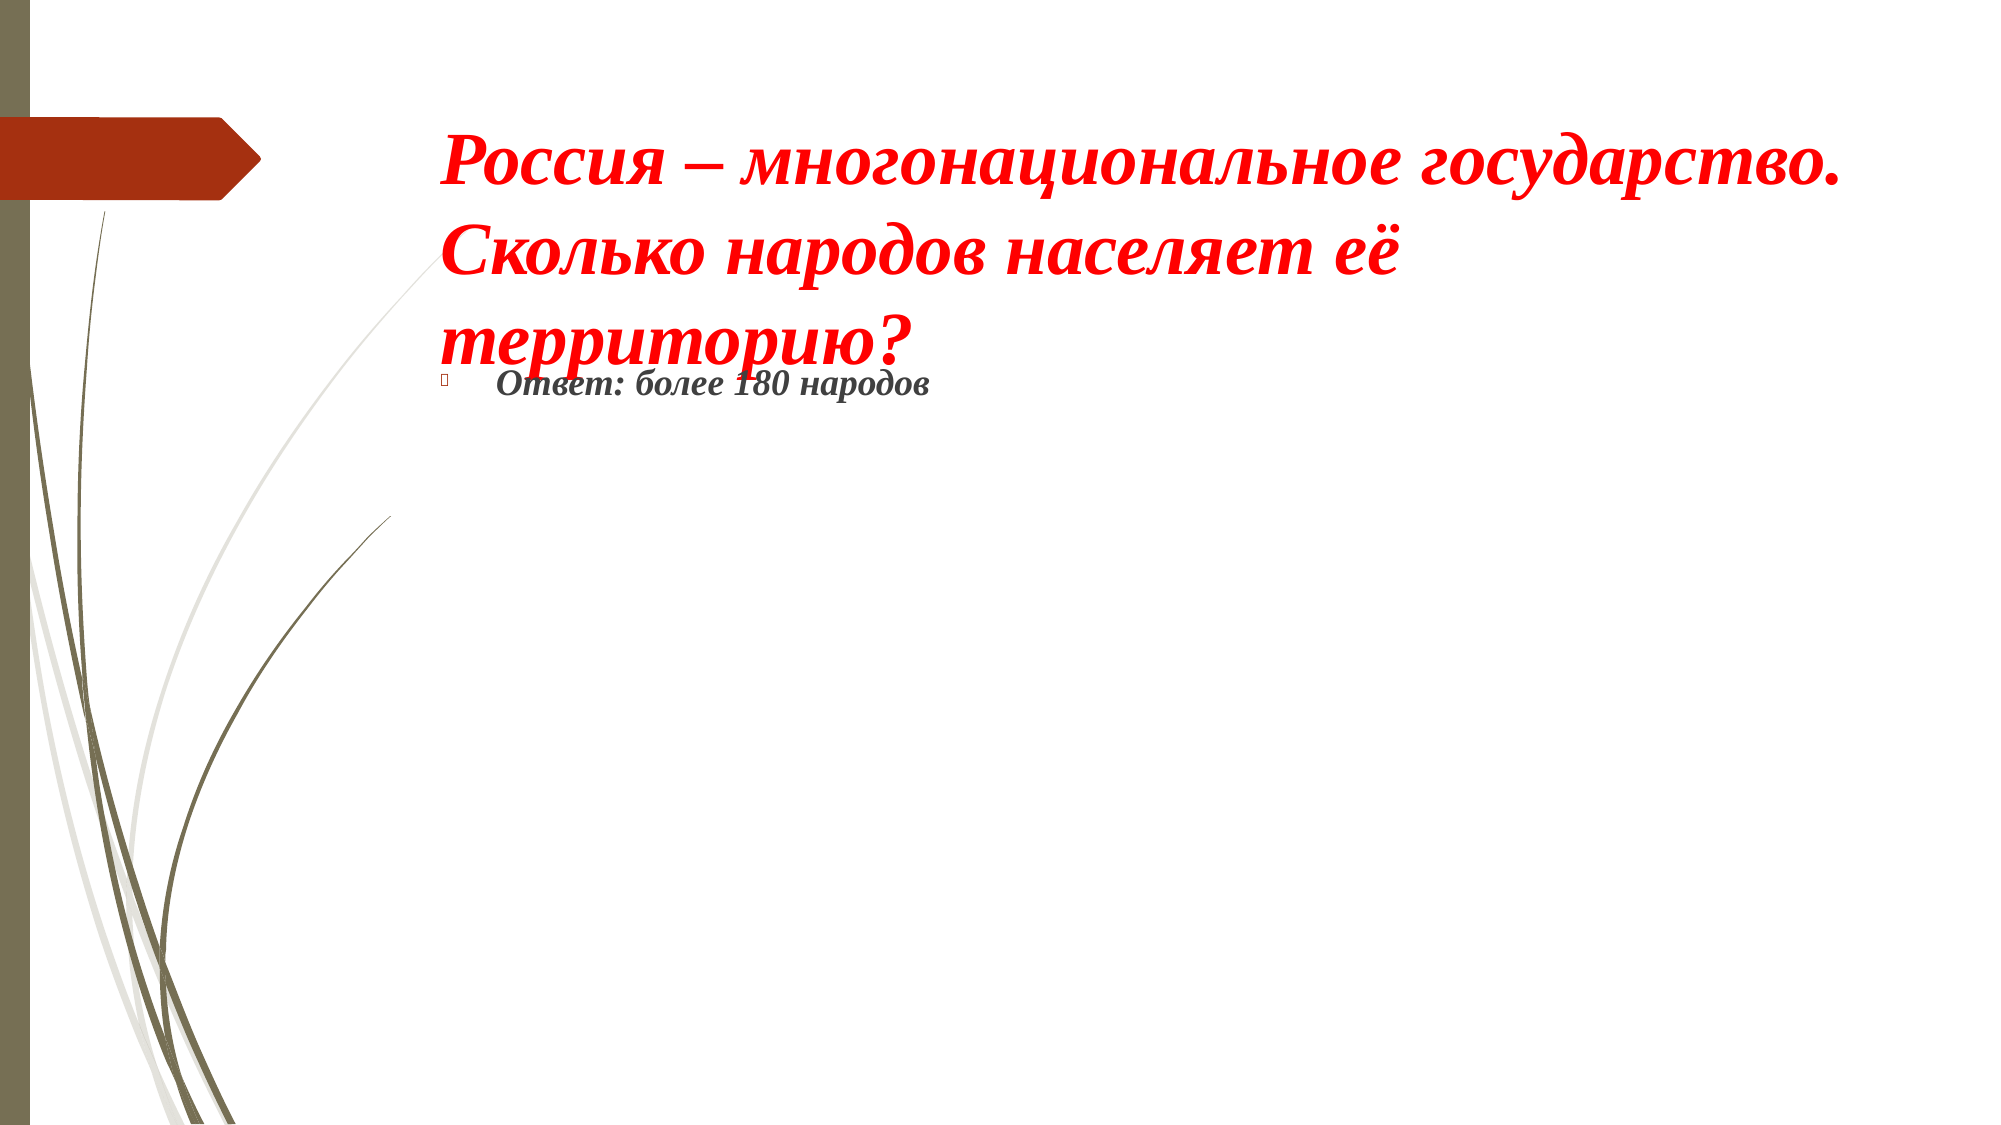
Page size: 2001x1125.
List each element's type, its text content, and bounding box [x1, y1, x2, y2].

list Ответ: более 180 народов [424, 350, 1888, 970]
title Россия – многонациональное государство. Сколько народов населяет её территорию? [425, 102, 1888, 313]
